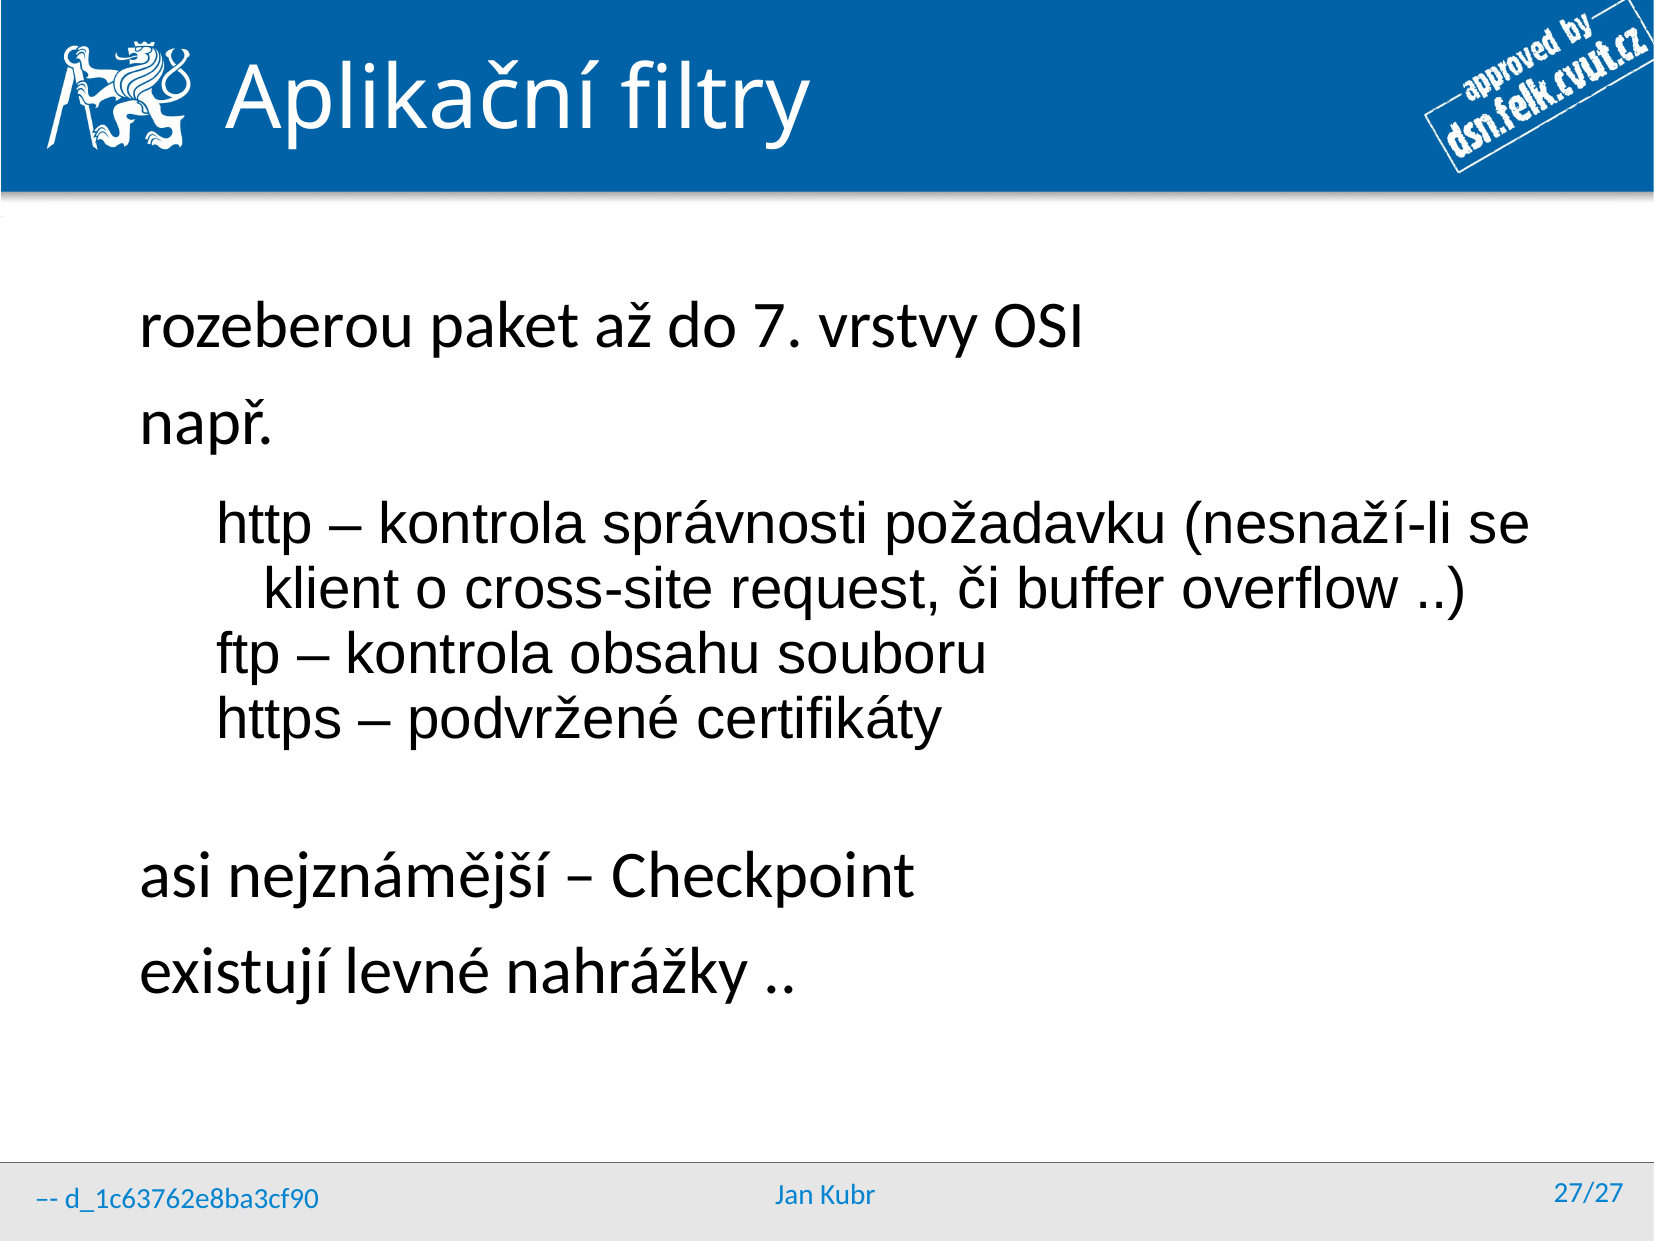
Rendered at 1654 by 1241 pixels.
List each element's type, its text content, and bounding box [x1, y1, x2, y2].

picture [1, 0, 1654, 217]
title Aplikační filtry [225, 0, 1426, 188]
list rozeberou paket až do 7. vrstvy OSI např. http – kontrola správnosti požadavku (nesnaží-li se klient o cross-site request, či buffer overflow ..) ftp – kontrola obsahu souboru https – podvržené certifikáty asi nejznámější – Checkpoint existují levné nahrážky .. [121, 297, 1534, 1126]
